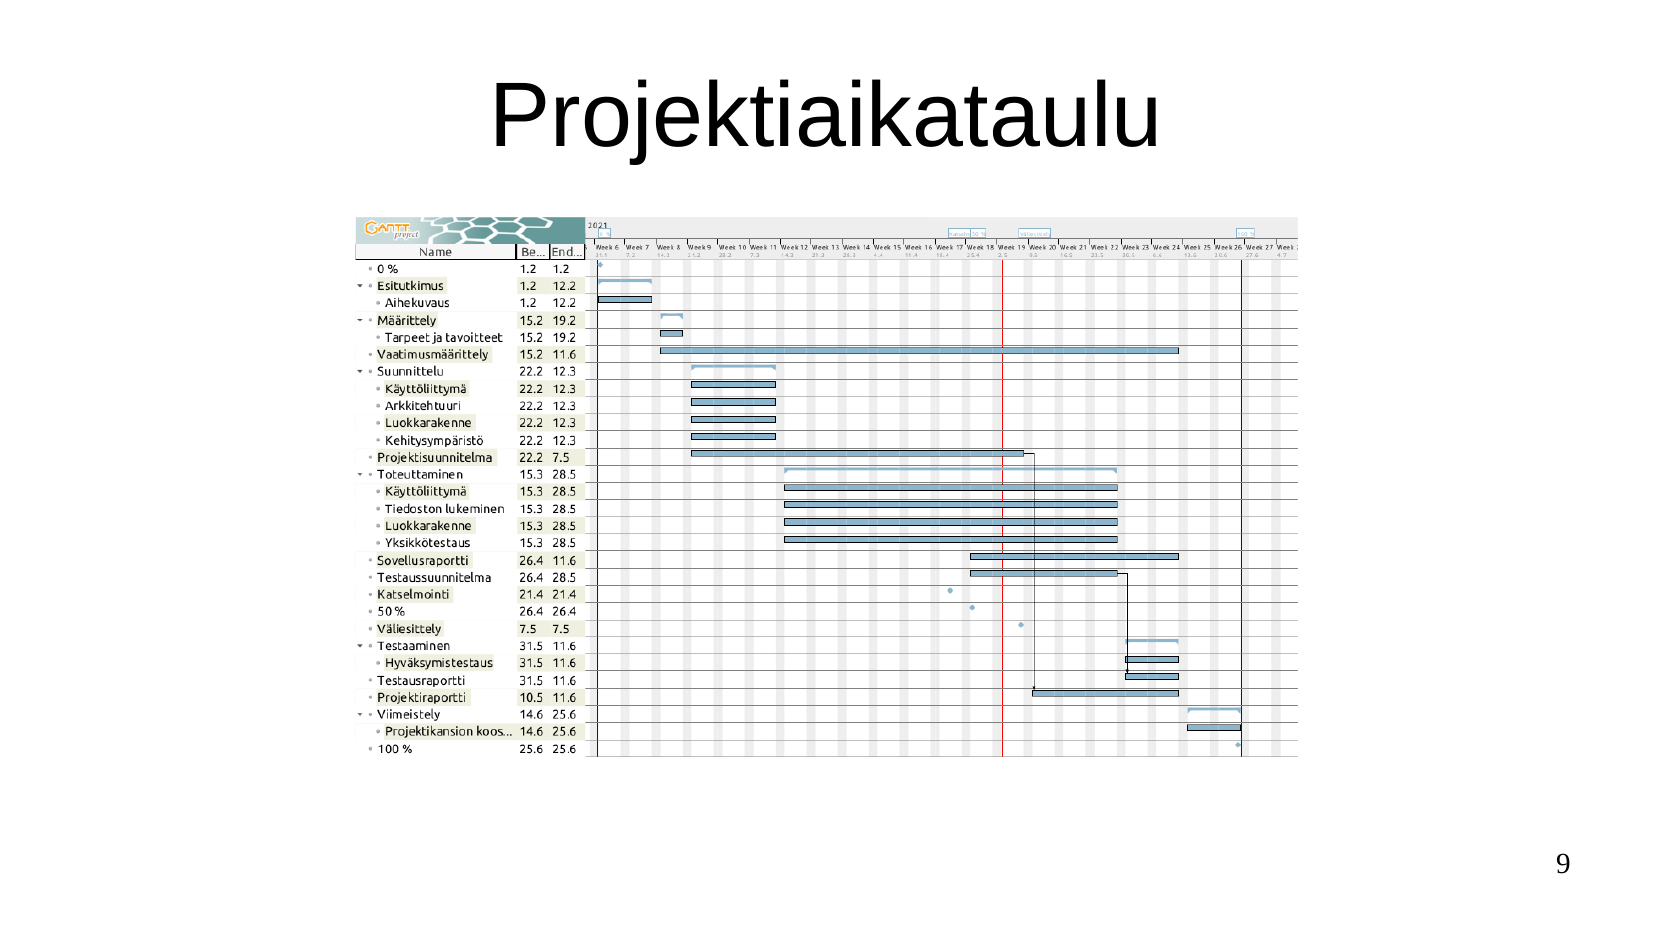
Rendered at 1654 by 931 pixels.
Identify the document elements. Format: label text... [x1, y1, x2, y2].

picture [355, 217, 1298, 758]
title Projektiaikataulu [82, 37, 1571, 193]
